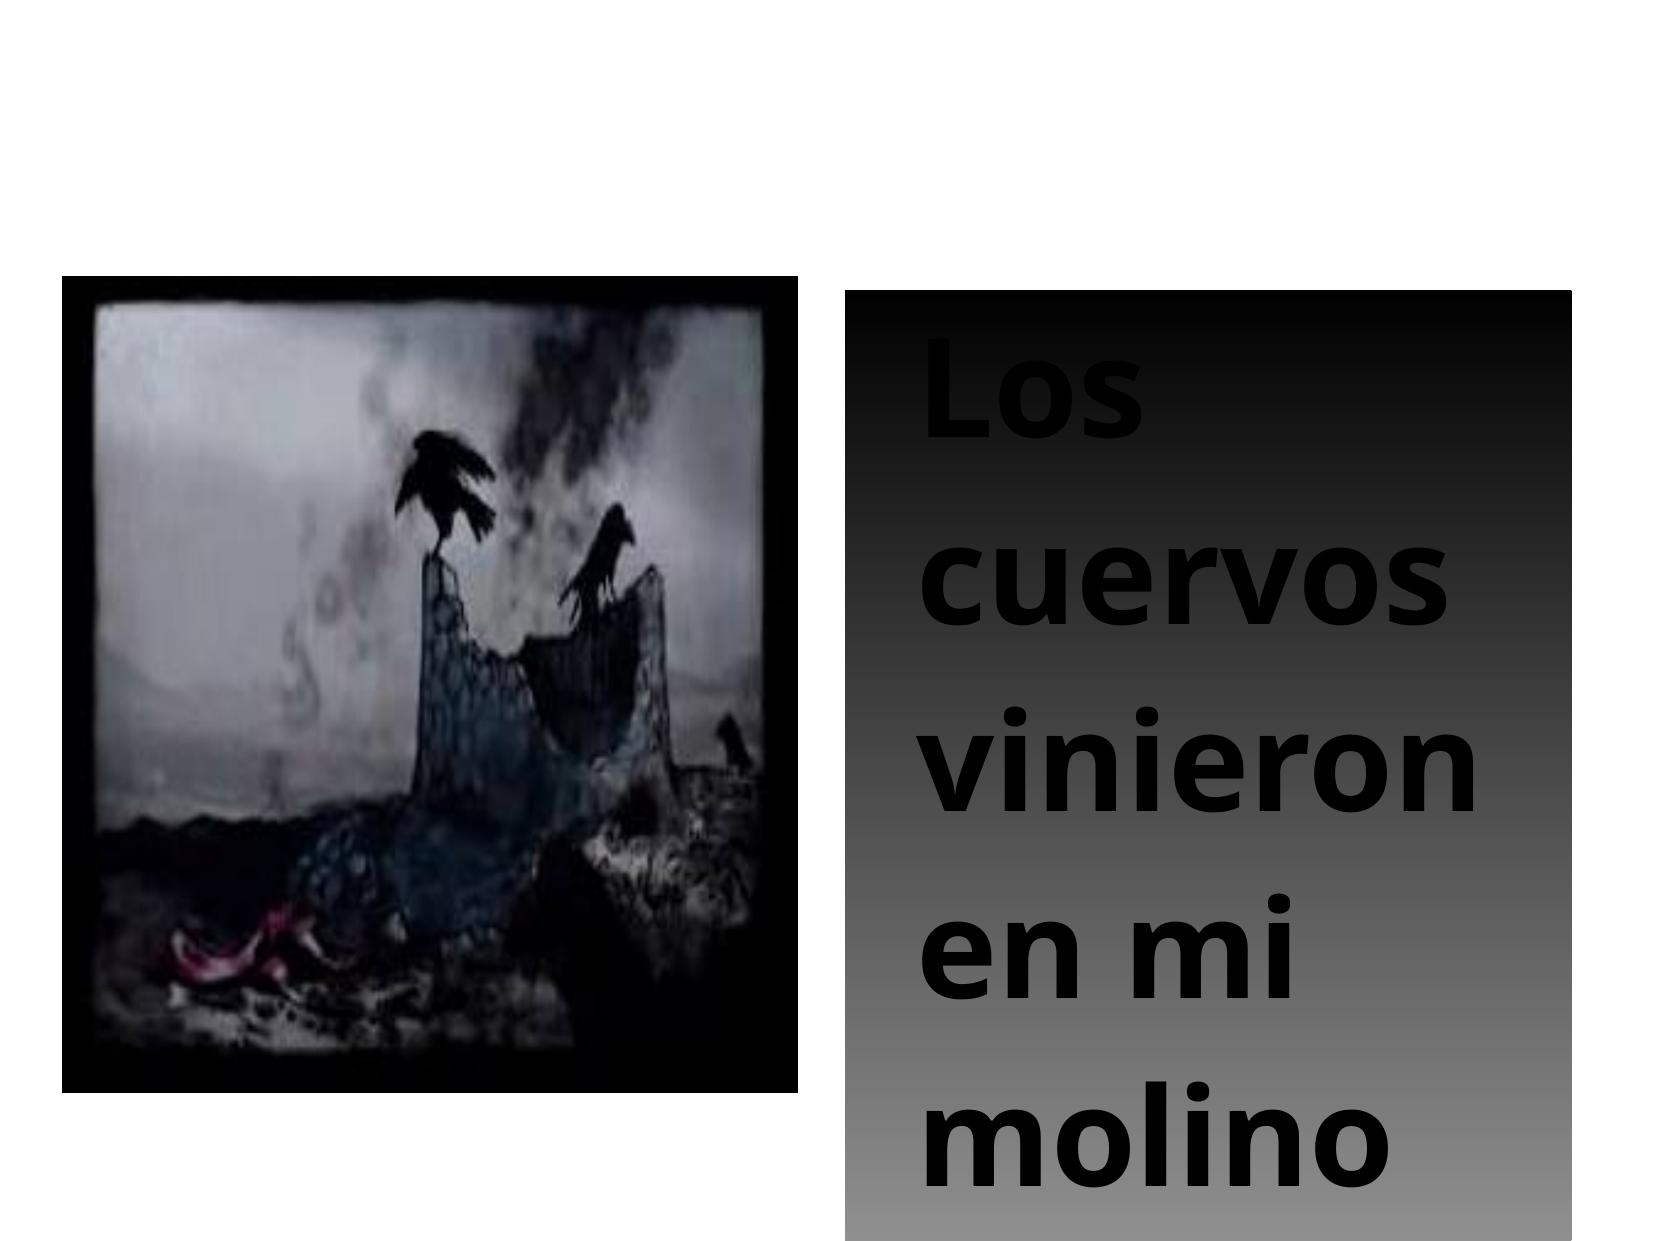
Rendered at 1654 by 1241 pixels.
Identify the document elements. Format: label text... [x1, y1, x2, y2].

list Los cuervos vinieron en mi molino para reposar con migo. [845, 290, 1572, 1142]
picture [62, 276, 798, 1093]
